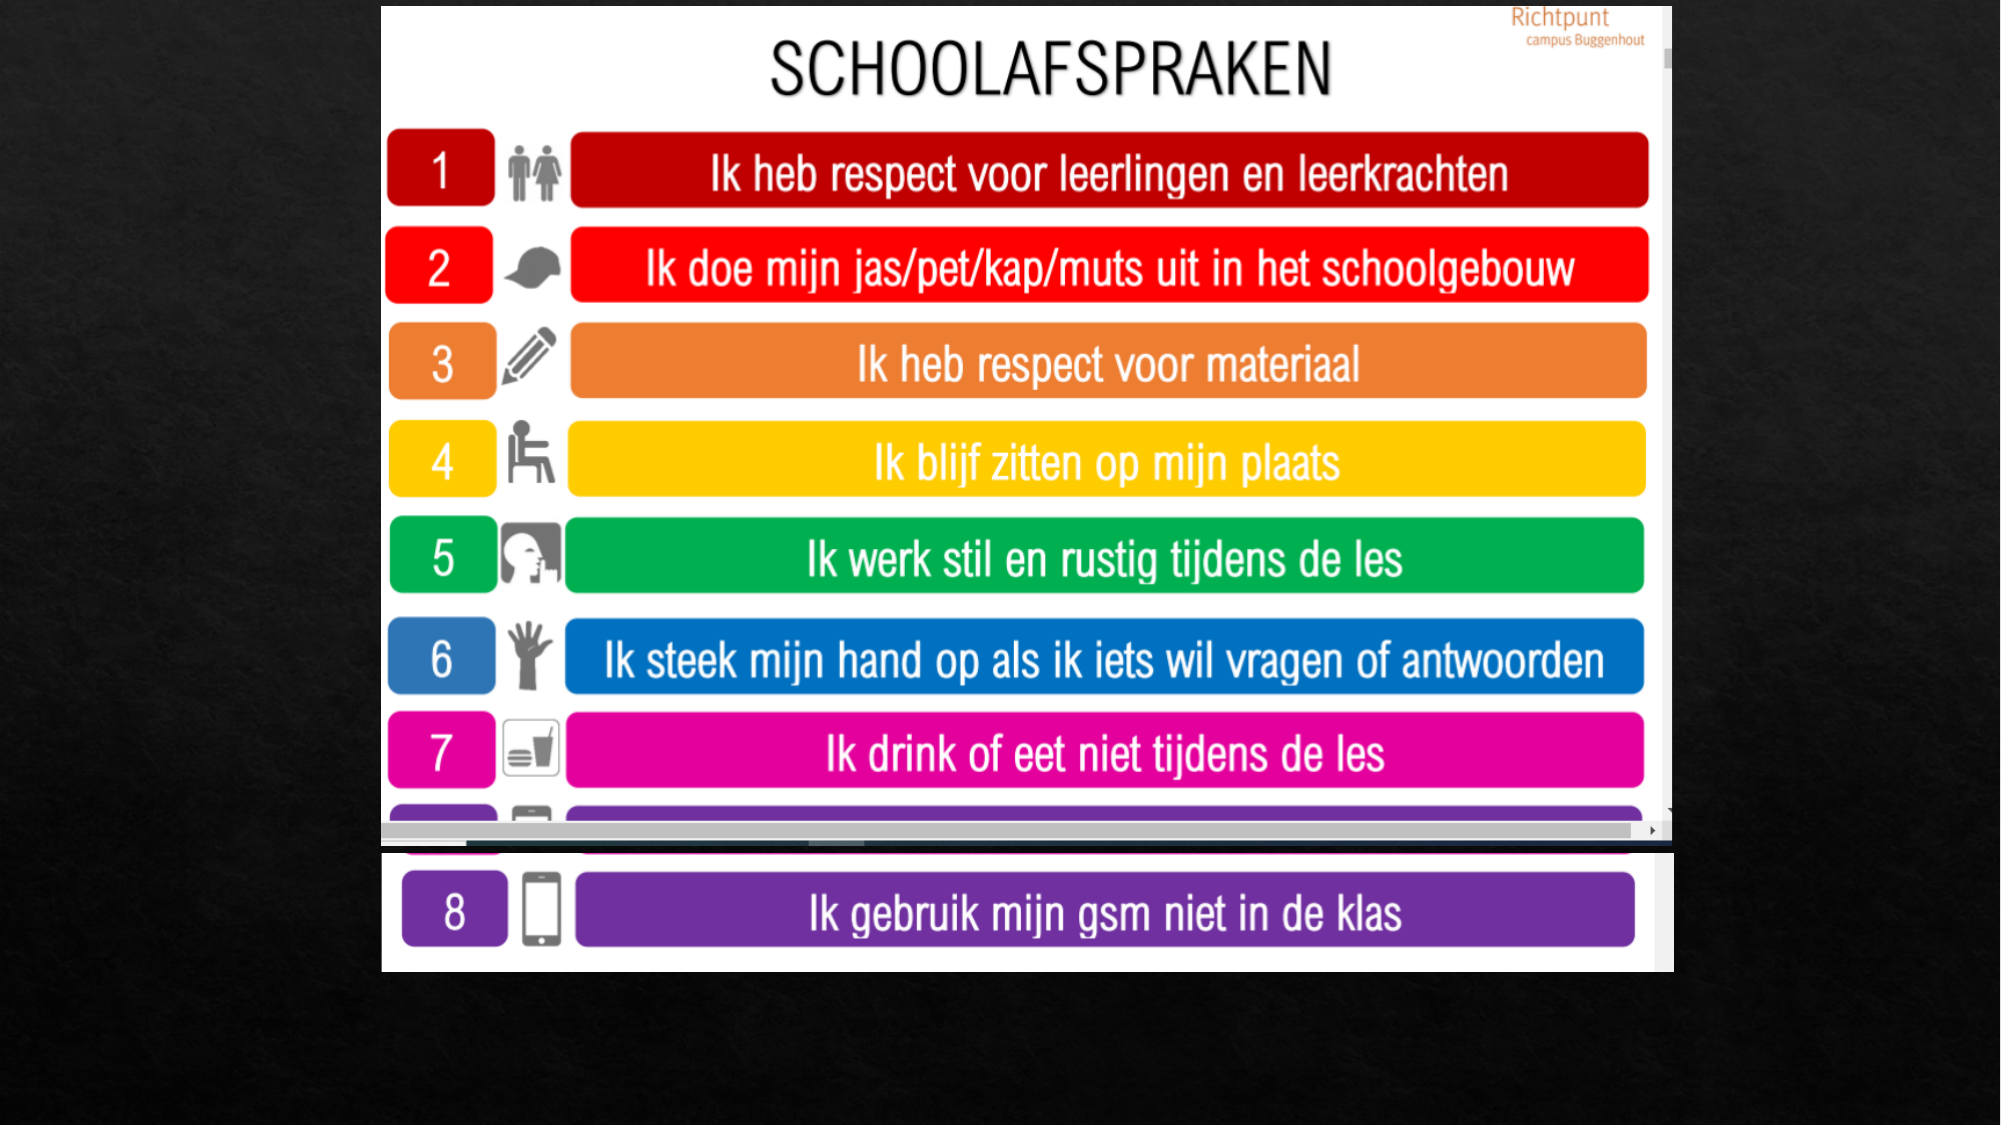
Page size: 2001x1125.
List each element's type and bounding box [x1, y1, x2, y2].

picture [381, 853, 1718, 972]
picture [381, 6, 1673, 846]
